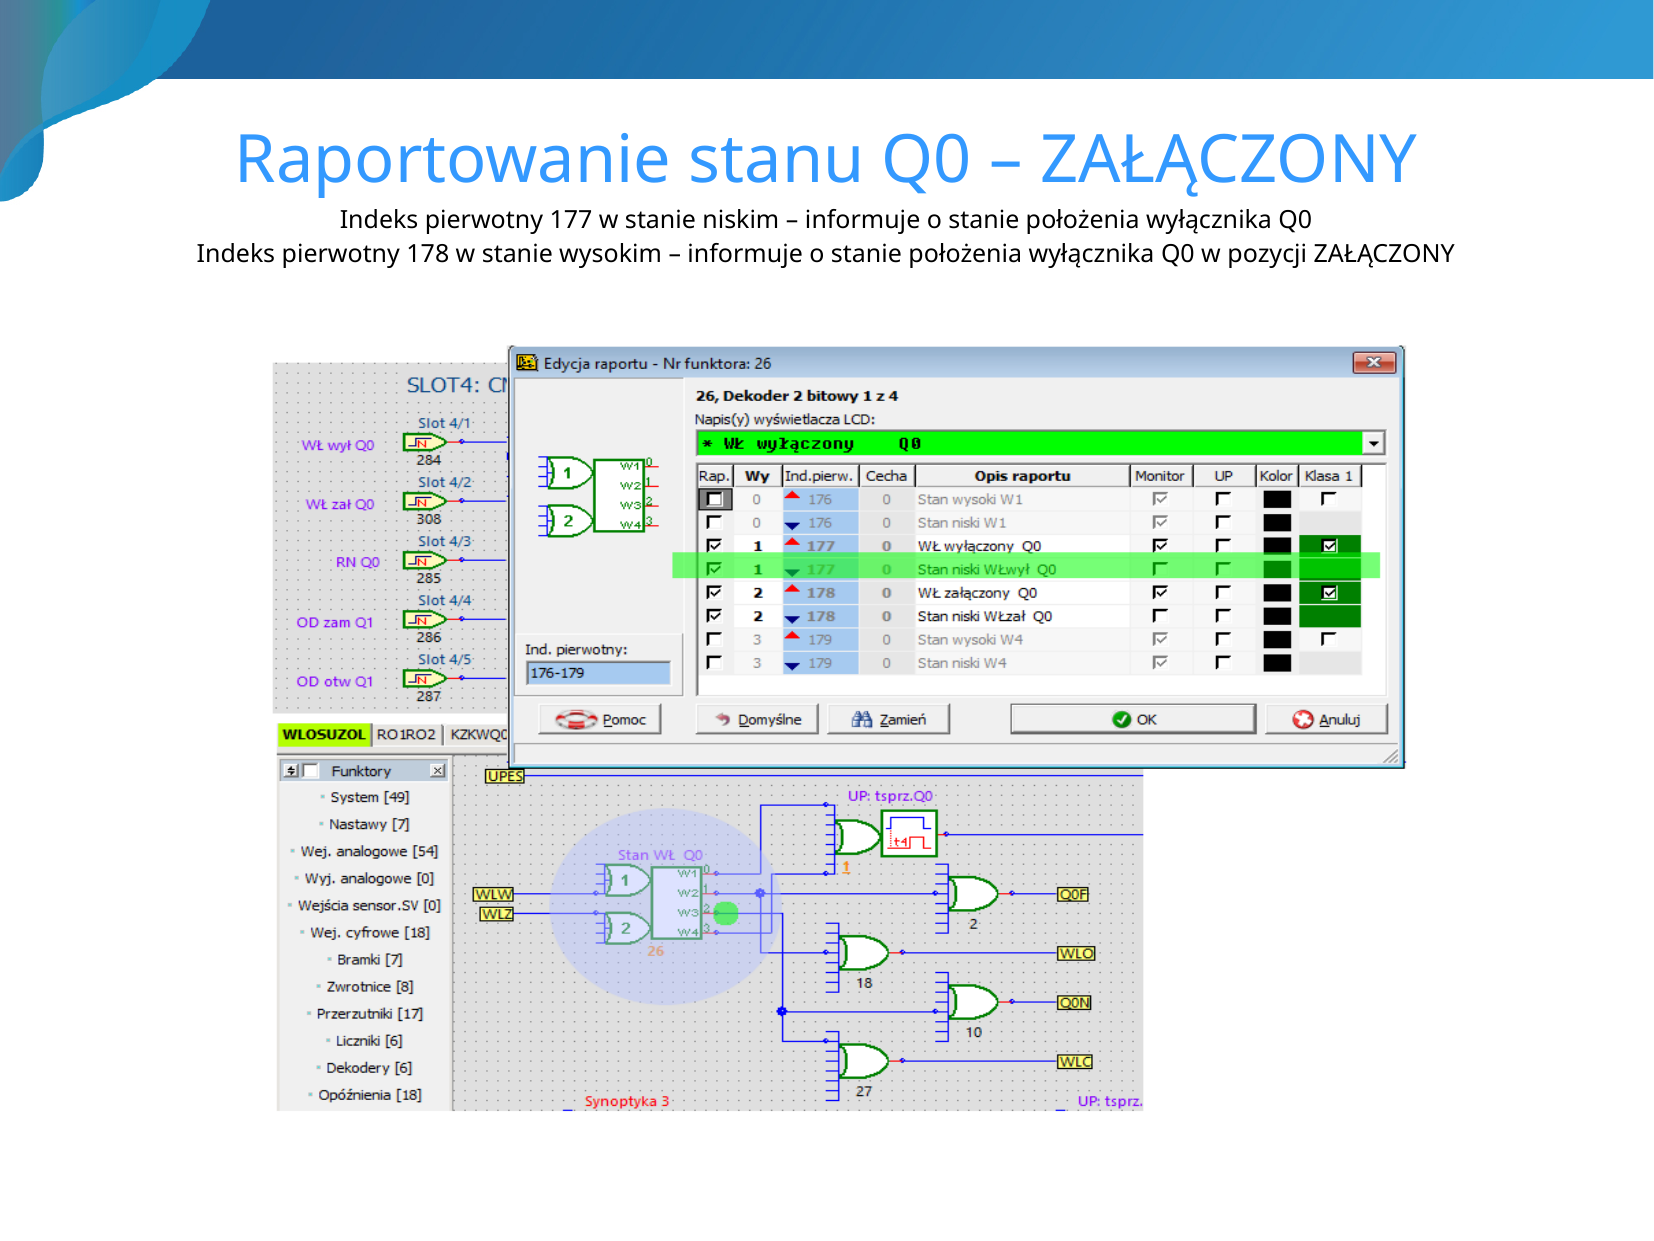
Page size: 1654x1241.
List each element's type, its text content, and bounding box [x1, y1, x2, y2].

picture [0, 0, 1654, 1241]
title Raportowanie stanu Q0 – ZAŁĄCZONY Indeks pierwotny 177 w stanie niskim – informuje o stanie położenia wyłącznika Q0 Indeks pierwotny 178 w stanie wysokim – informuje o stanie położenia wyłącznika Q0 w pozycji ZAŁĄCZONY [82, 132, 1571, 340]
